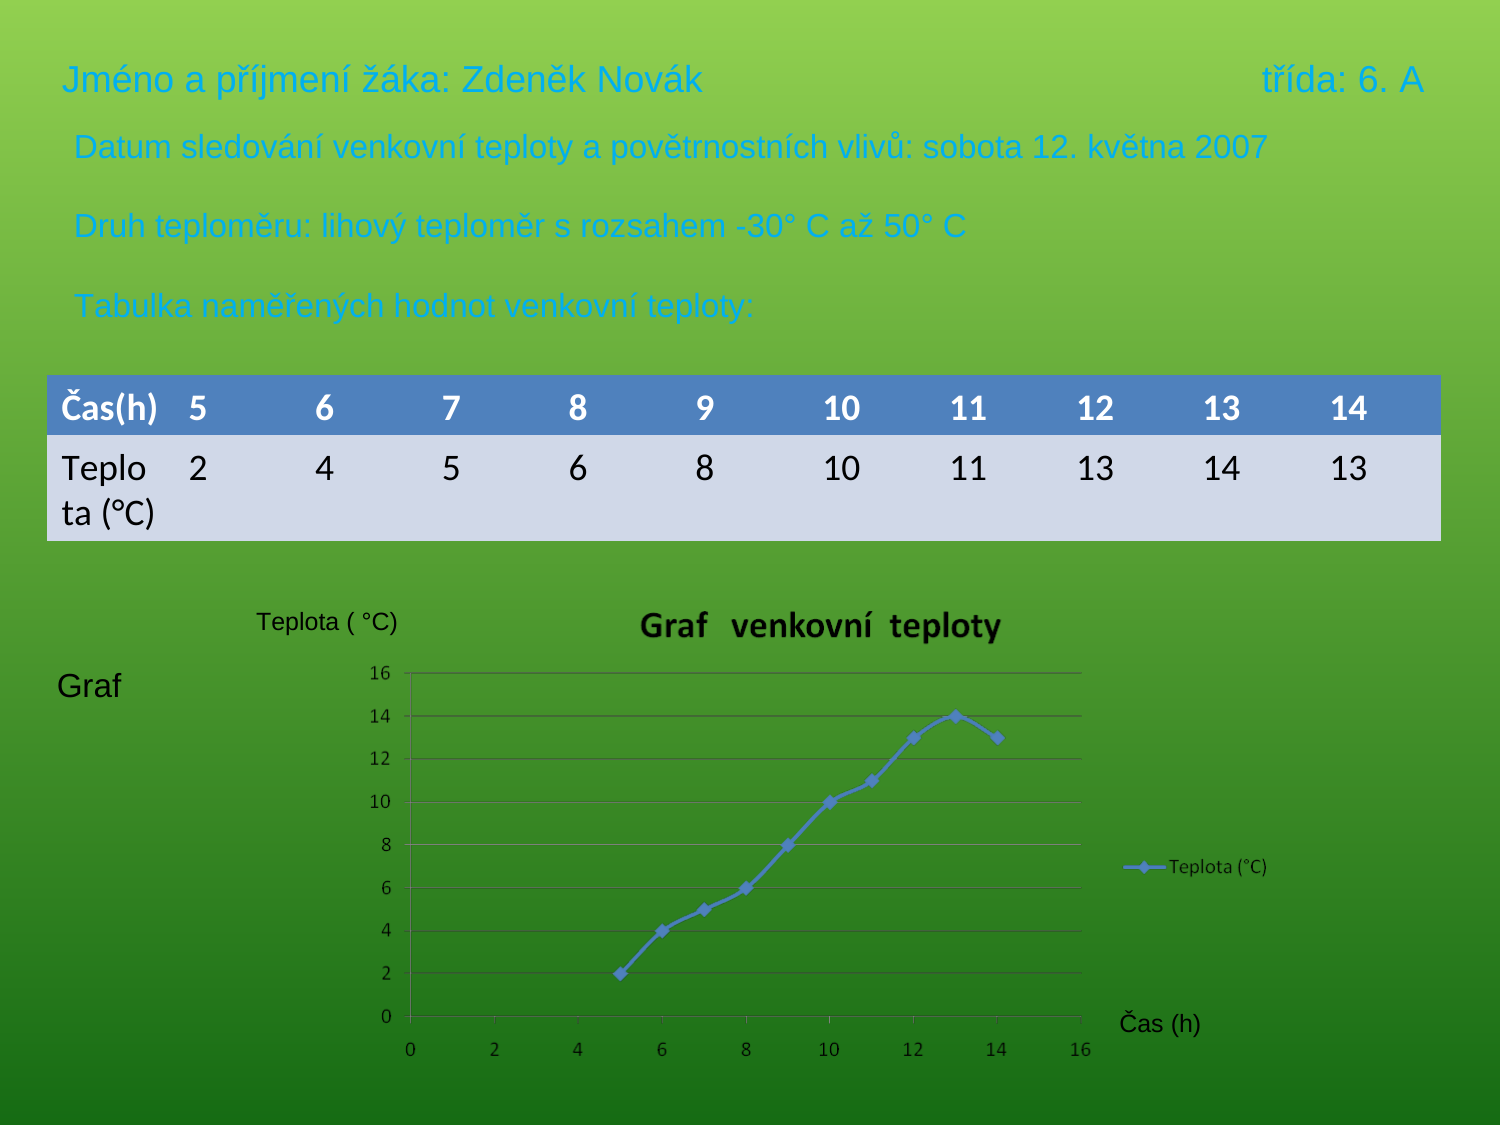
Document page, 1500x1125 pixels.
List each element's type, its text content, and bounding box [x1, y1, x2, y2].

table_cell 13 [1061, 435, 1188, 541]
text_box Graf [42, 656, 137, 713]
table_cell 8 [681, 435, 808, 541]
table_header 6 [301, 375, 427, 435]
table_header 14 [1315, 375, 1441, 435]
table_header 5 [174, 375, 301, 435]
table_cell 2 [174, 435, 301, 541]
text_box Čas (h) [1104, 999, 1217, 1045]
table_header 12 [1061, 375, 1188, 435]
table_cell 13 [1315, 435, 1441, 541]
table_cell 10 [808, 435, 934, 541]
picture [346, 584, 1295, 1085]
table_header 13 [1188, 375, 1315, 435]
table_cell Teplota (°C) [47, 435, 174, 541]
table_header 11 [934, 375, 1061, 435]
table_cell 6 [554, 435, 681, 541]
table_cell 5 [427, 435, 554, 541]
text_box Teplota ( °C) [241, 597, 414, 644]
table_header Čas(h) [47, 375, 174, 435]
table_header 9 [681, 375, 808, 435]
table_cell 14 [1188, 435, 1315, 541]
text_box Datum sledování venkovní teploty a povětrnostních vlivů: sobota 12. května 2007 Druh teploměru: lihový teploměr s rozsahem -30° C až 50° C Tabulka naměřených hodnot venkovní teploty: [59, 117, 1286, 375]
table_header 7 [427, 375, 554, 435]
table_cell 11 [934, 435, 1061, 541]
text_box Jméno a příjmení žáka: Zdeněk Novák třída: 6. A [47, 46, 1440, 108]
table_header 10 [808, 375, 934, 435]
table_cell 4 [301, 435, 427, 541]
table_header 8 [554, 375, 681, 435]
